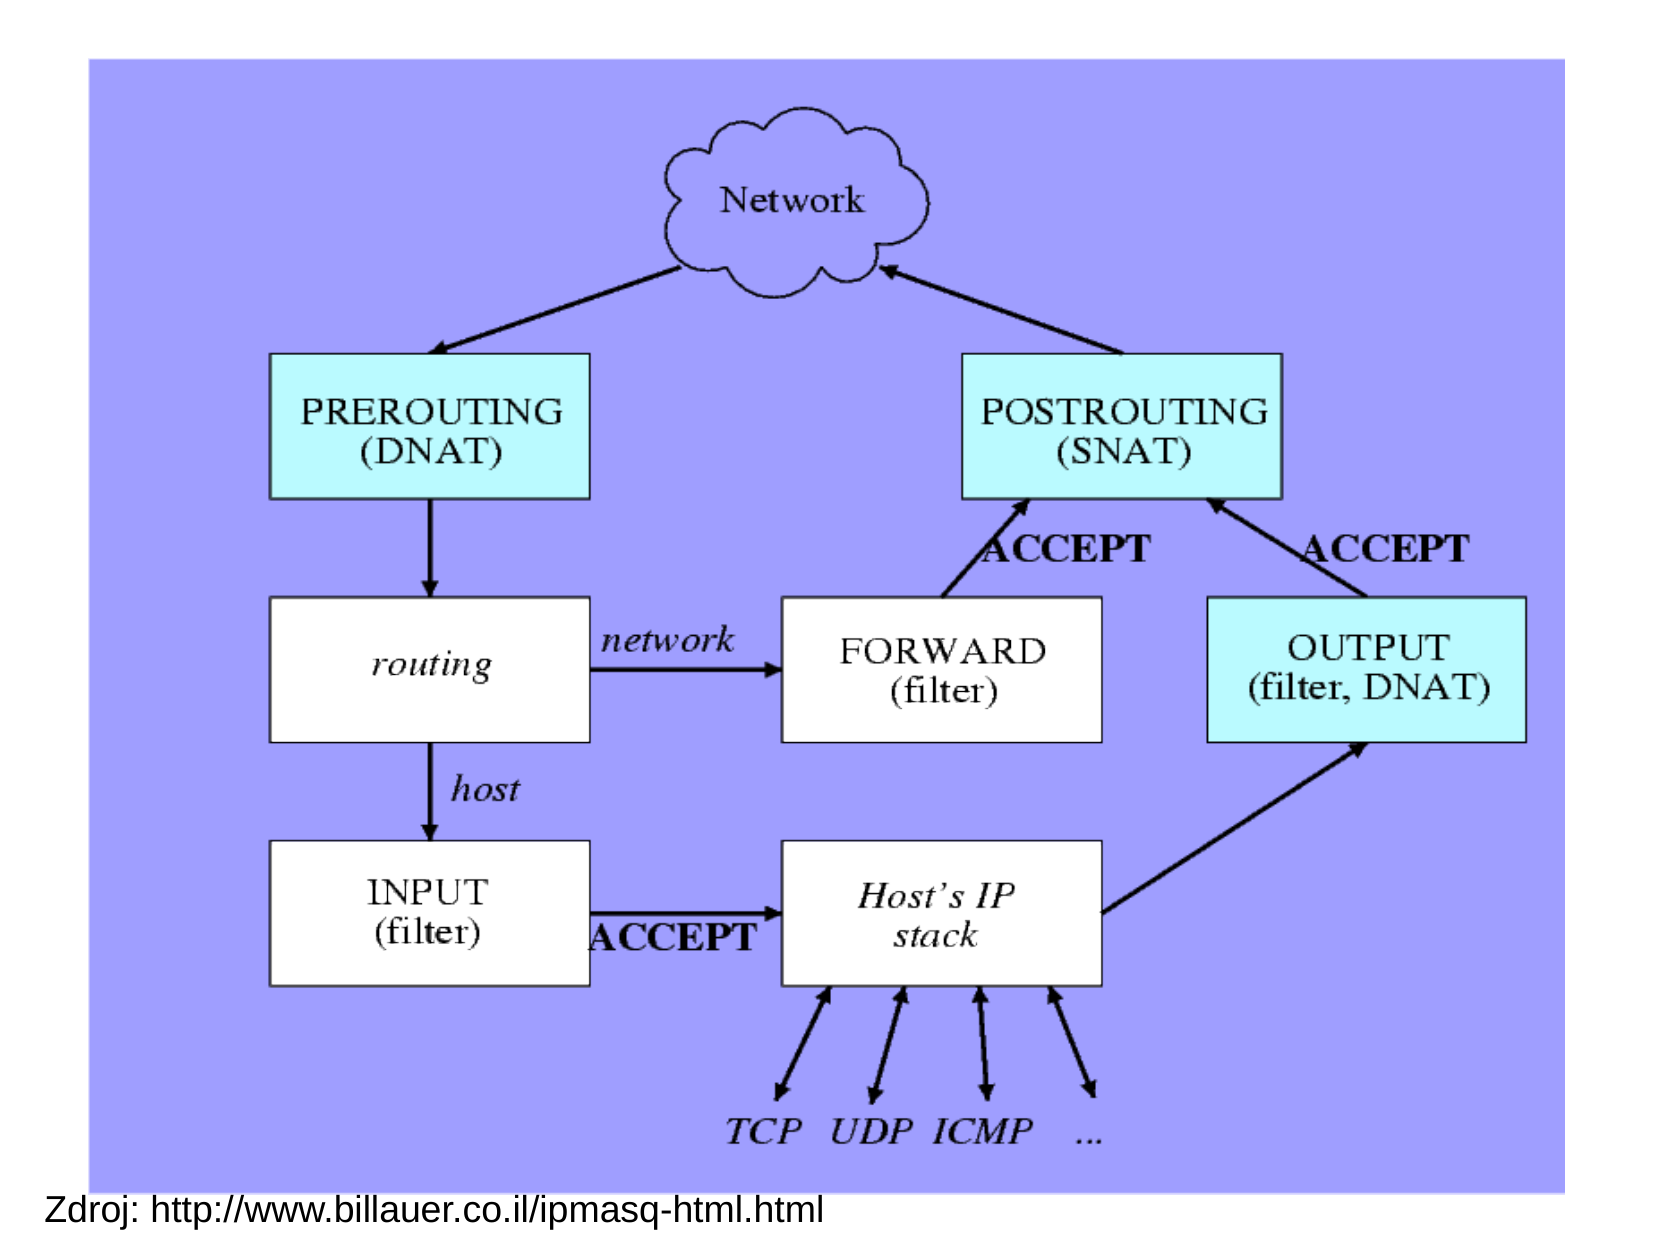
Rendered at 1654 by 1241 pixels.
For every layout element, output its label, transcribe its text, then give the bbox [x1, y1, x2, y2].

picture [88, 58, 1565, 1195]
text_box Zdroj: http://www.billauer.co.il/ipmasq-html.html [29, 1181, 916, 1238]
